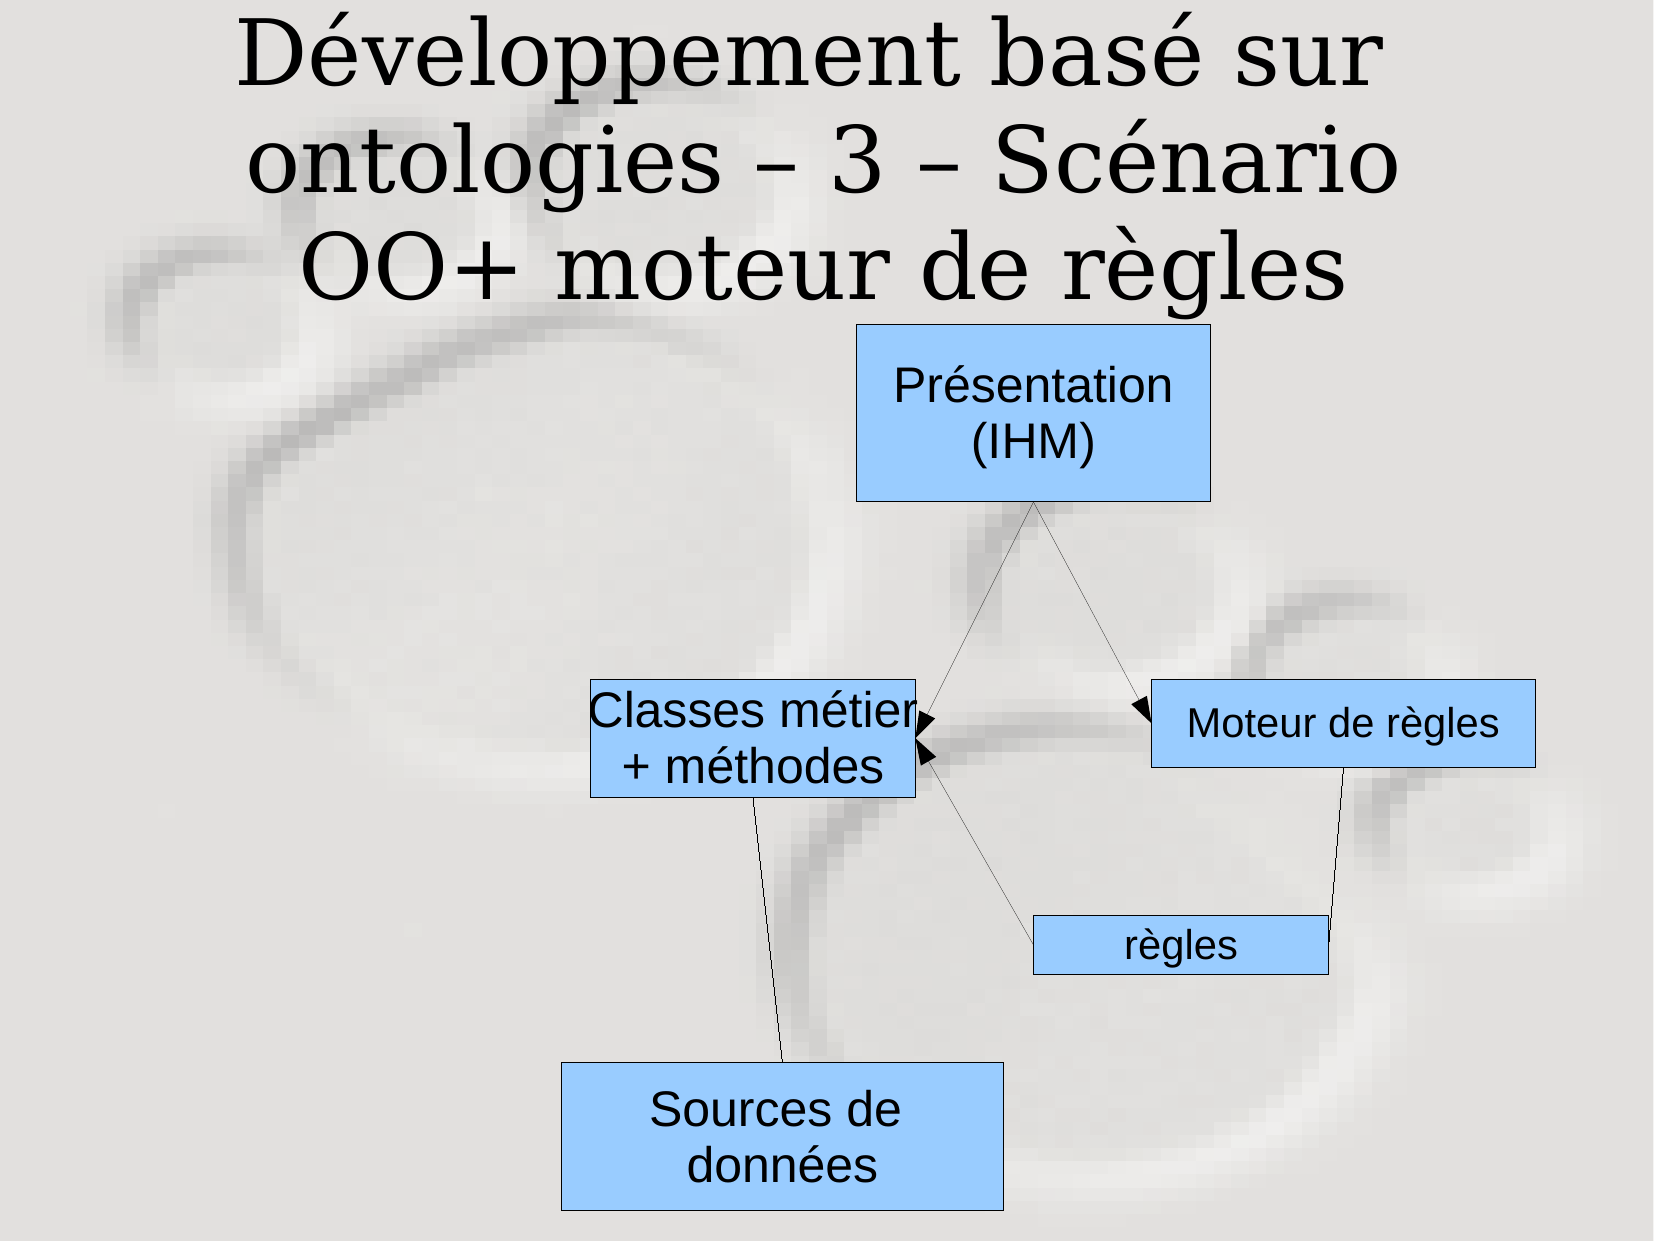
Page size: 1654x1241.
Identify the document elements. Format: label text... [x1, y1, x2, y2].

text_box Moteur de règles [1151, 679, 1536, 768]
text_box Présentation (IHM) [856, 324, 1211, 502]
picture [0, 0, 1654, 1241]
text_box règles [1033, 915, 1329, 975]
text_box Classes métier + méthodes [590, 679, 916, 798]
text_box Sources de données [561, 1062, 1004, 1211]
title Développement basé sur ontologies – 3 – Scénario OO+ moteur de règles [118, 0, 1531, 322]
